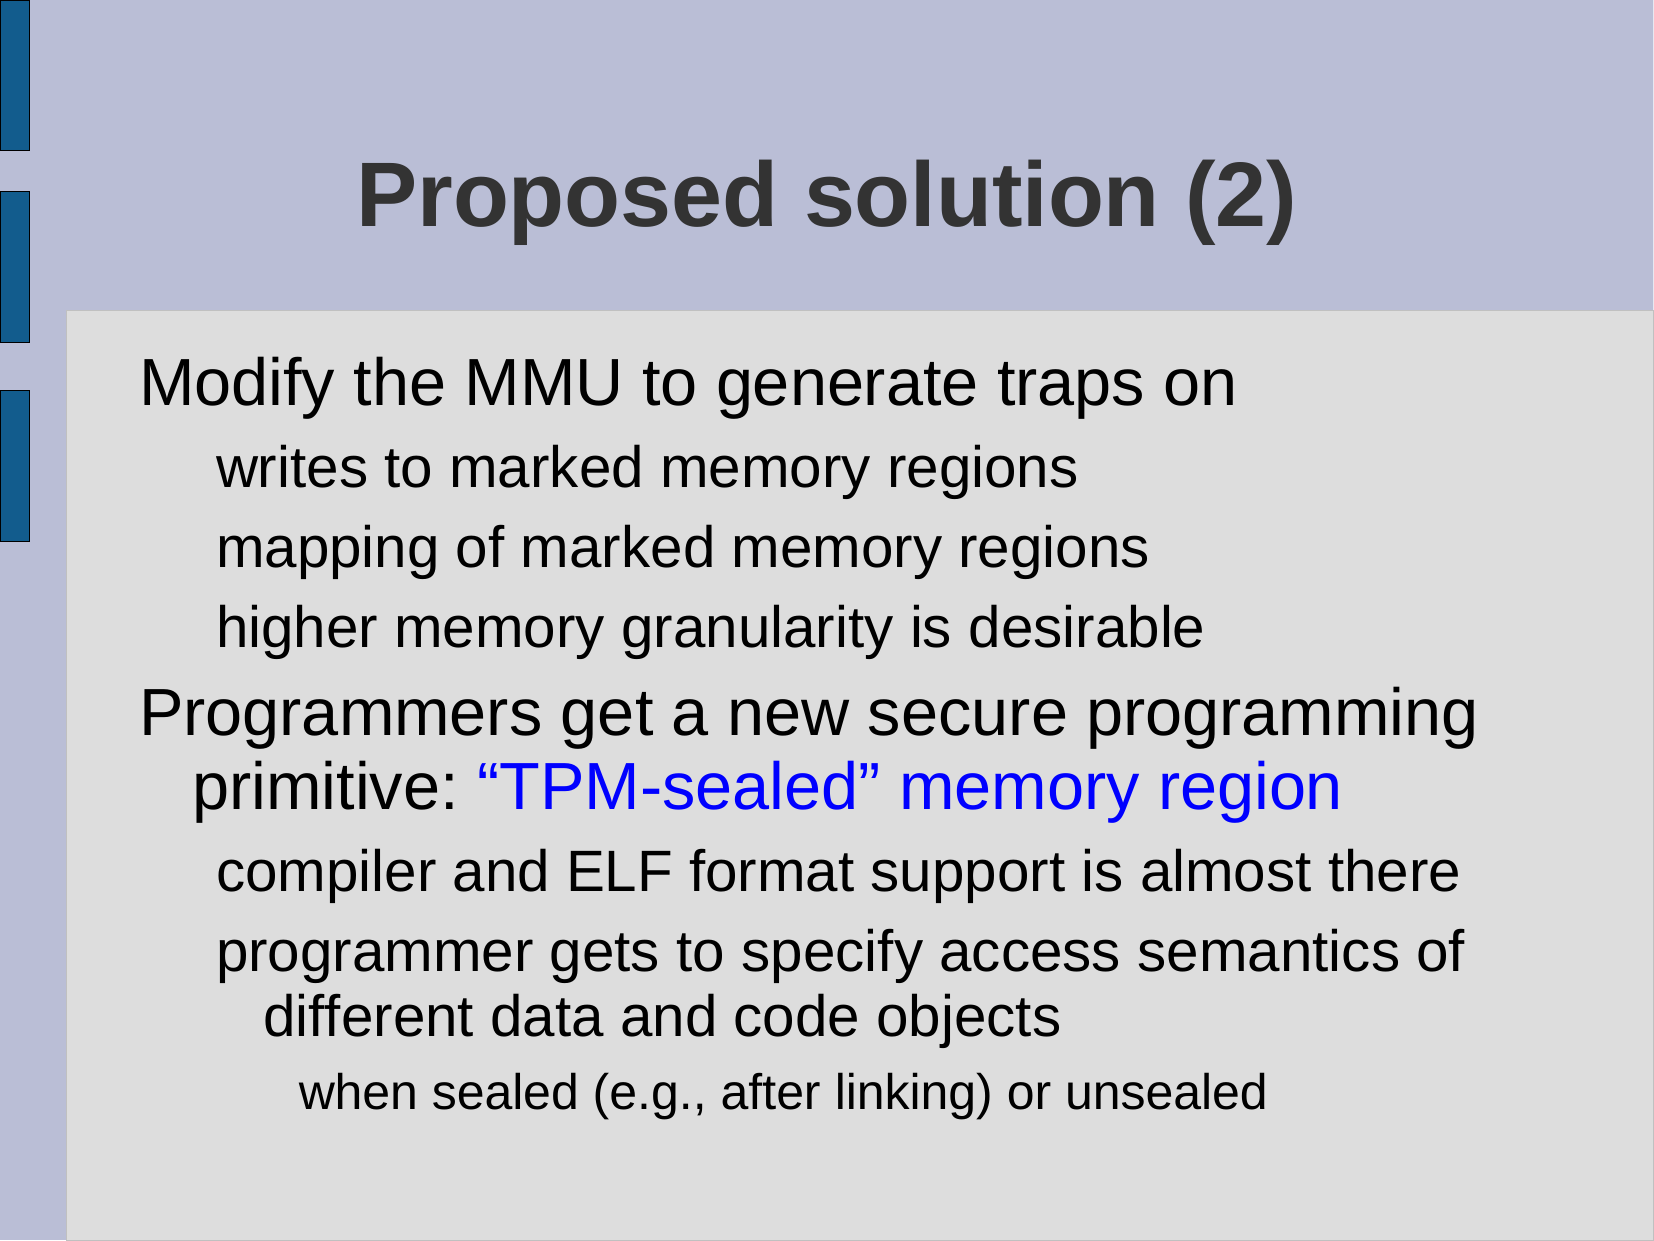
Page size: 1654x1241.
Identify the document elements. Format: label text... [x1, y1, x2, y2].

list Modify the MMU to generate traps on writes to marked memory regions mapping of marked memory regions higher memory granularity is desirable Programmers get a new secure programming primitive: “TPM-sealed” memory region compiler and ELF format support is almost there programmer gets to specify access semantics of different data and code objects when sealed (e.g., after linking) or unsealed [121, 344, 1534, 1197]
title Proposed solution (2) [121, 91, 1534, 299]
